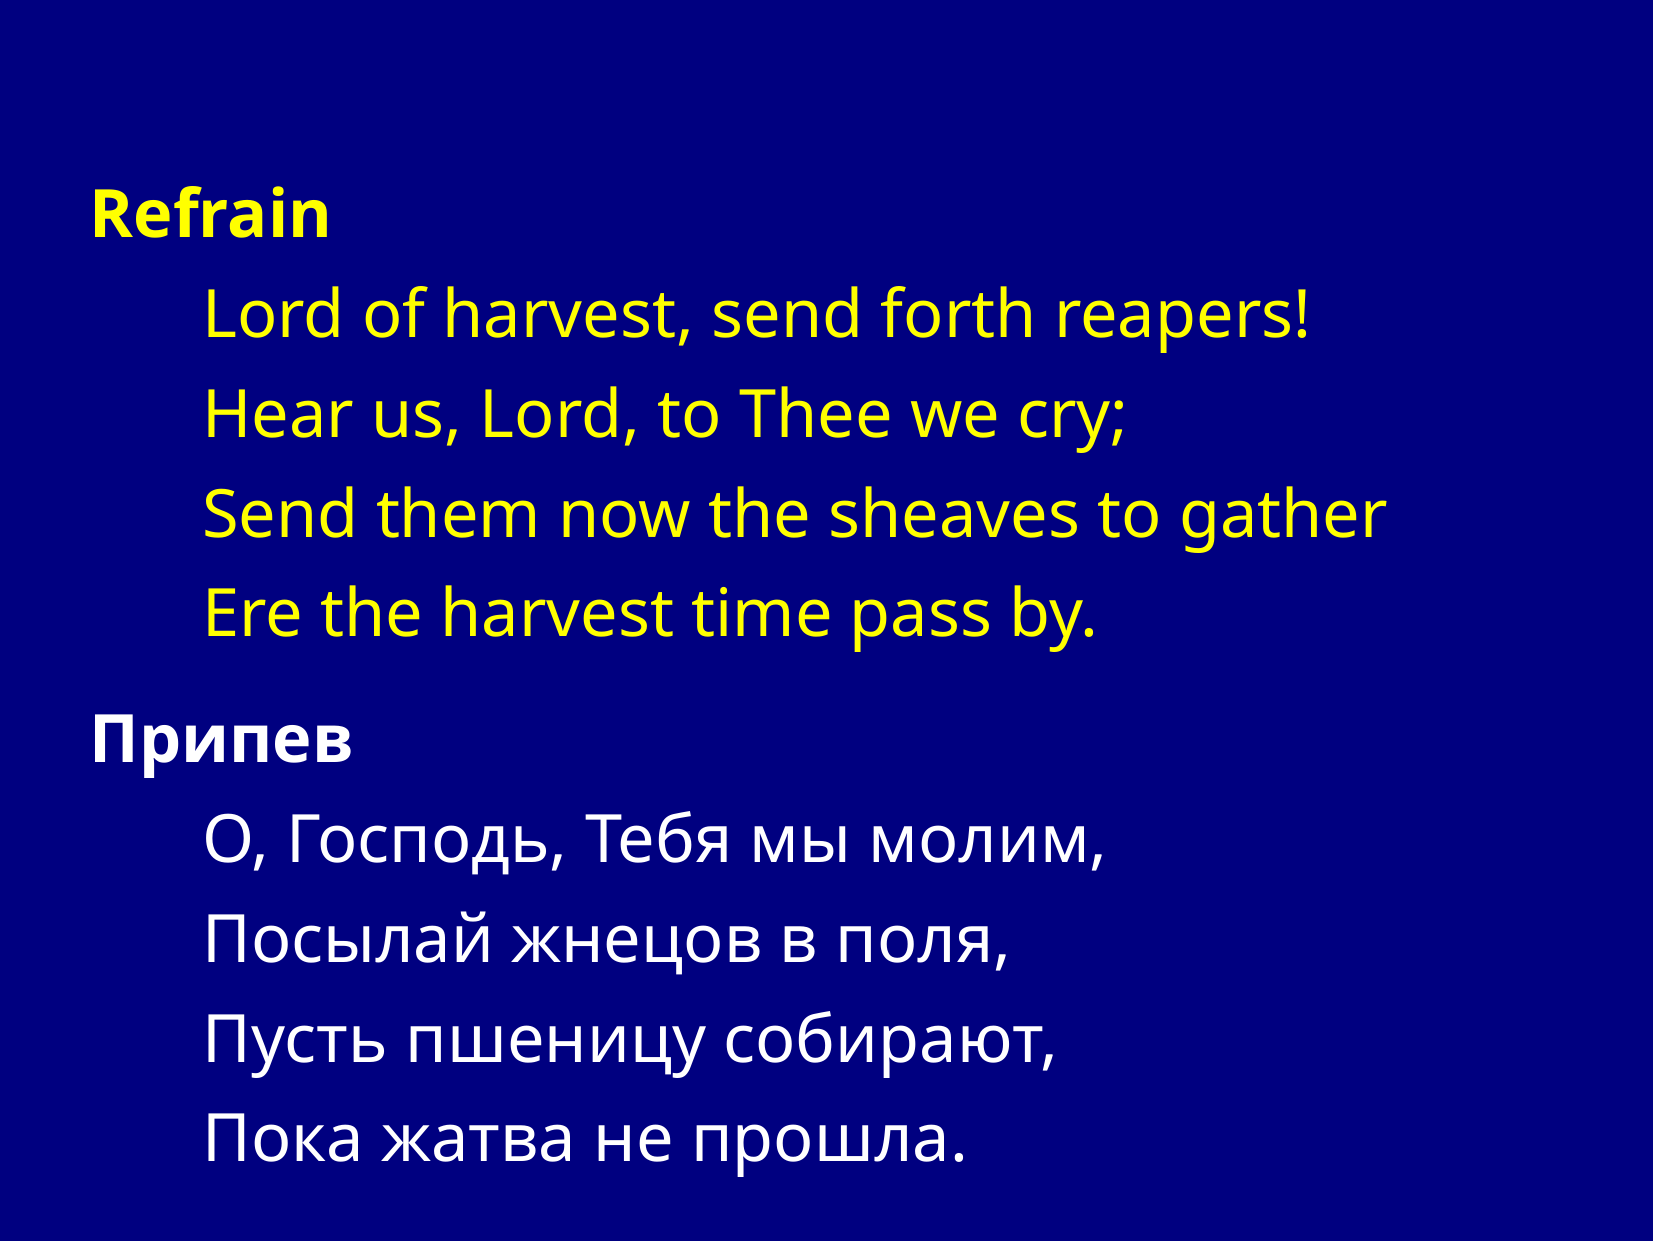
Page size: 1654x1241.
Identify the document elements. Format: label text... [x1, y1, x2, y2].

text_box Refrain Lord of harvest, send forth reapers! Hear us, Lord, to Thee we cry; Send them now the sheaves to gather Ere the harvest time pass by. [75, 150, 1576, 638]
text_box Припев О, Господь, Тебя мы молим, Посылай жнецов в поля, Пусть пшеницу собирают, Пока жатва не прошла. [75, 675, 1576, 1163]
